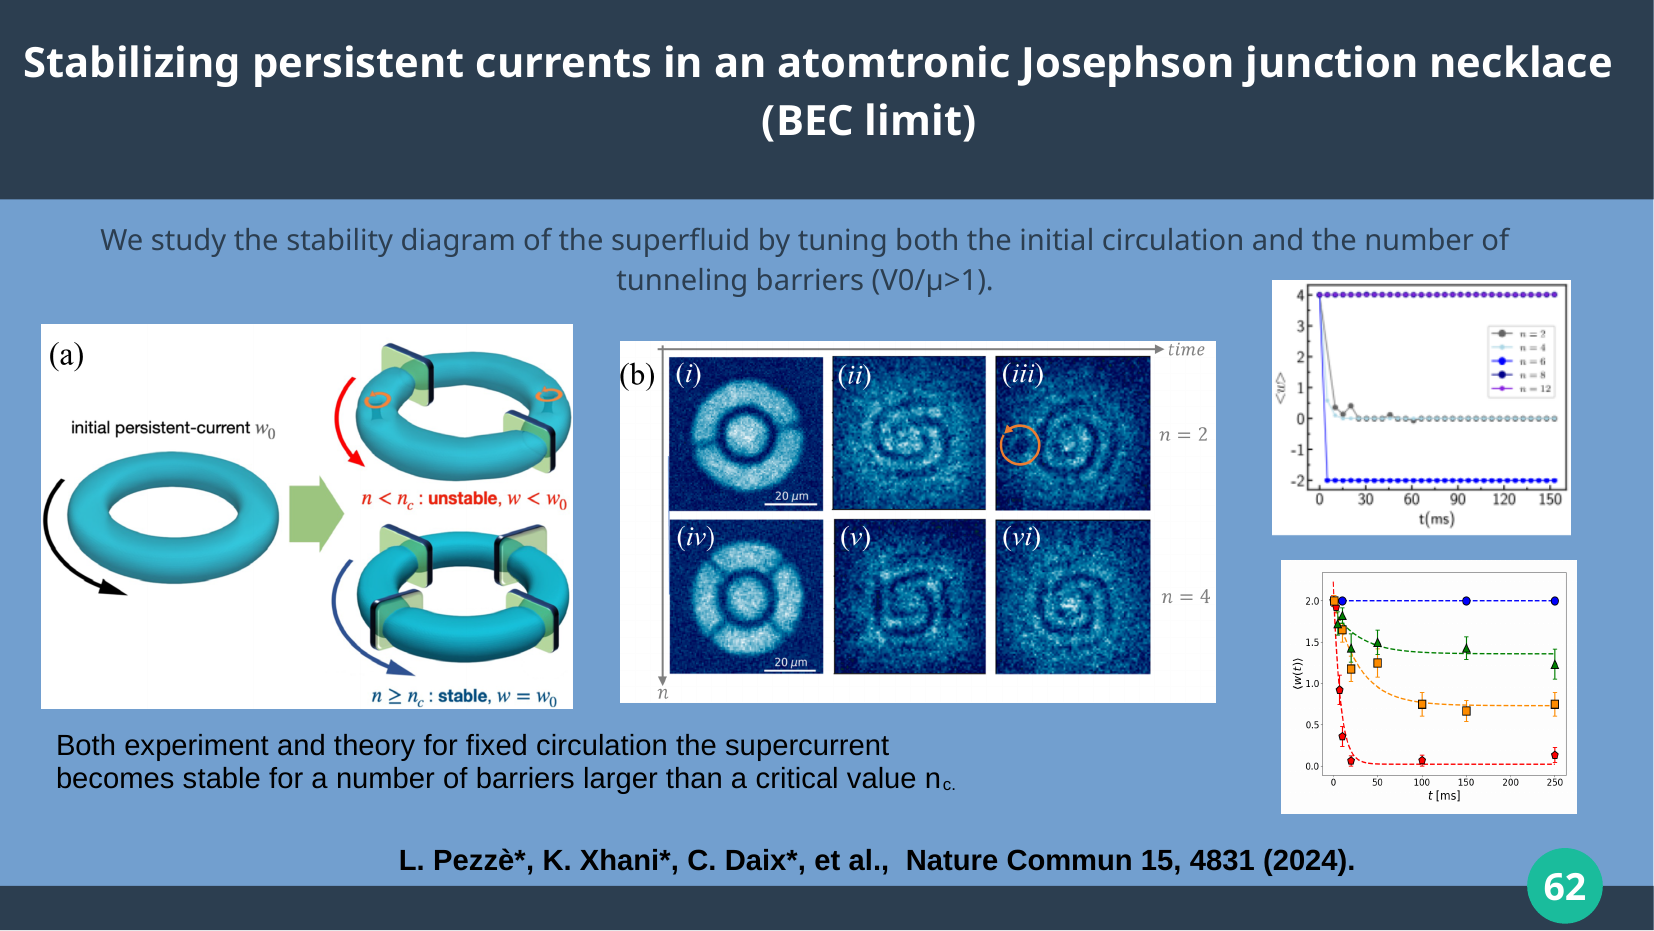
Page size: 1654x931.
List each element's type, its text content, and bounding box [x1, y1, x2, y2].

title Stabilizing persistent currents in an atomtronic Josephson junction necklace (BEC limit) [23, 31, 1648, 150]
picture [41, 324, 573, 702]
picture [1281, 560, 1577, 814]
text_box Both experiment and theory for fixed circulation the supercurrent becomes stable for a number of barriers larger than a critical value nc. [41, 702, 981, 821]
picture [1272, 280, 1571, 538]
picture [620, 341, 1216, 703]
text_box L. Pezzè*, K. Xhani*, C. Daix*, et al., Nature Commun 15, 4831 (2024). [384, 836, 1381, 885]
text_box We study the stability diagram of the superfluid by tuning both the initial circulation and the number of tunneling barriers (V0/μ>1). [0, 205, 1654, 313]
